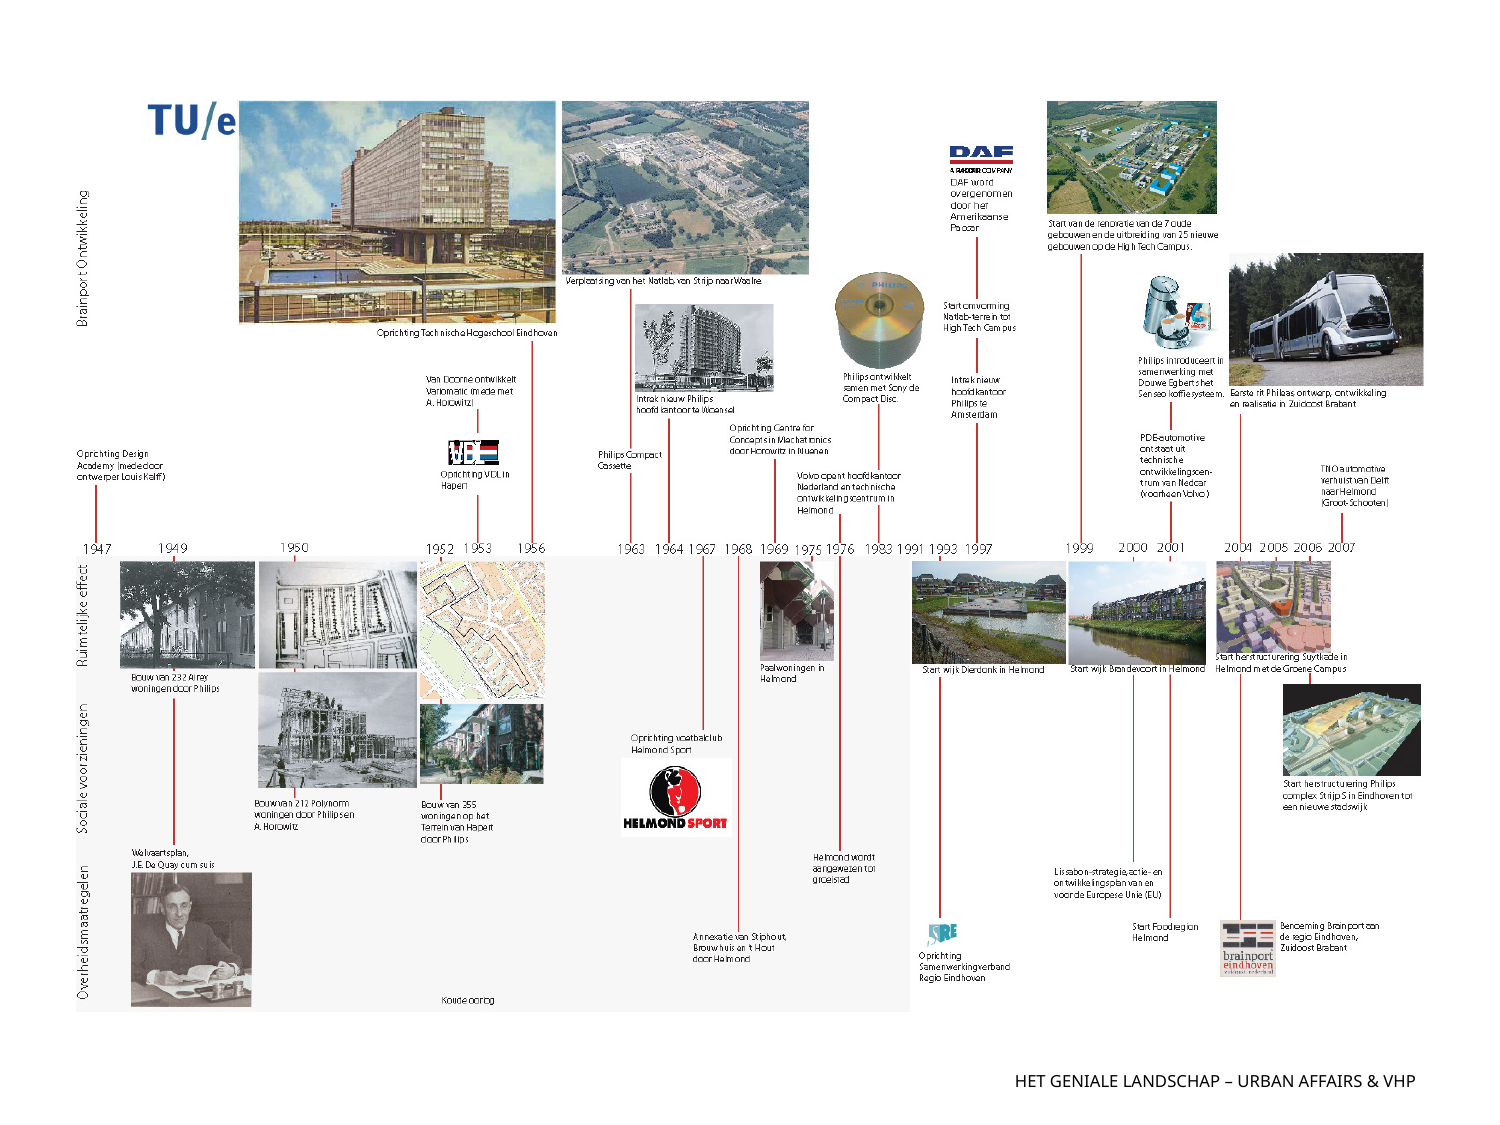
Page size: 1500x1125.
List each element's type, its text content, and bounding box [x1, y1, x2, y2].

picture [0, 24, 1500, 1087]
text_box HET GENIALE LANDSCHAP – URBAN AFFAIRS & VHP [999, 1062, 1475, 1098]
